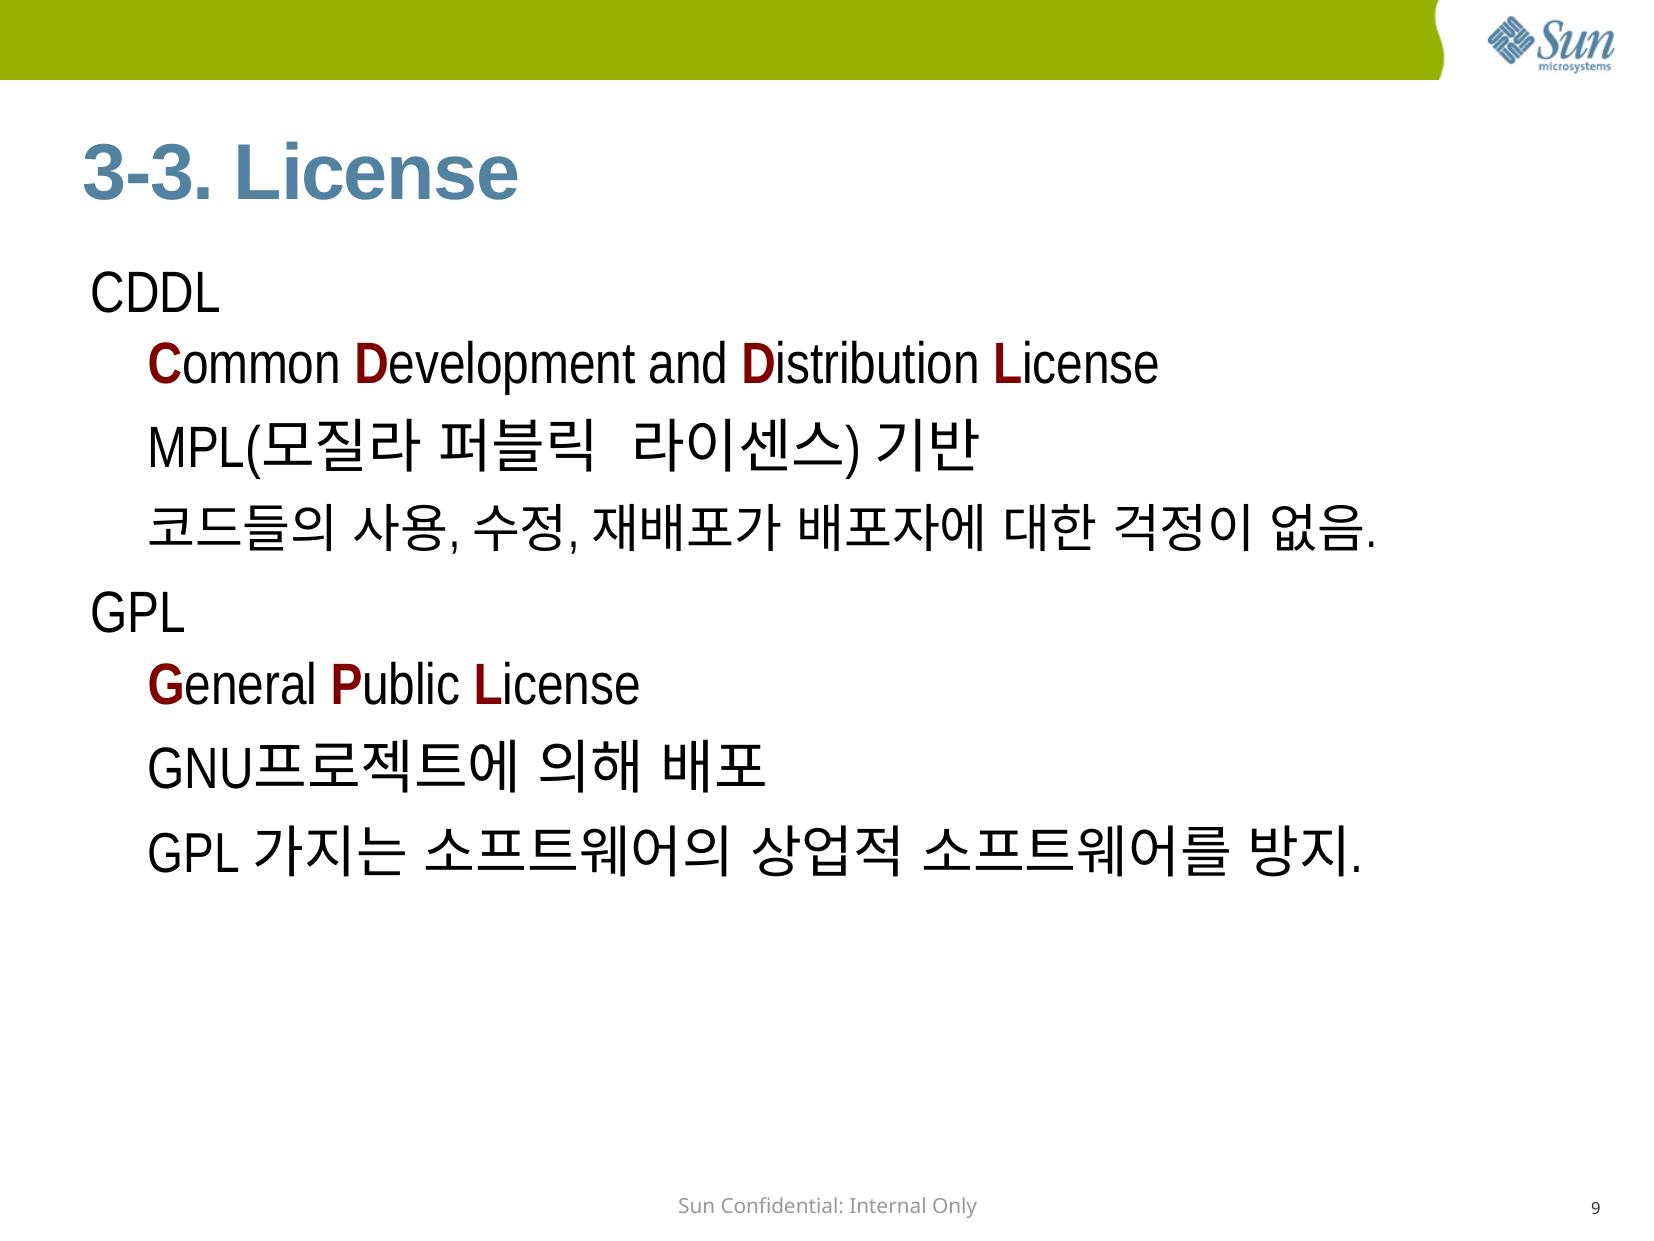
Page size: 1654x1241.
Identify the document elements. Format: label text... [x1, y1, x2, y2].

picture [0, 0, 1654, 80]
title 3-3. License [82, 135, 1585, 250]
list CDDL Common Development and Distribution License MPL(모질라 퍼블릭 라이센스) 기반 코드들의 사용, 수정, 재배포가 배포자에 대한 걱정이 없음. GPL General Public License GNU프로젝트에 의해 배포 GPL 가지는 소프트웨어의 상업적 소프트웨어를 방지. [71, 266, 1545, 1153]
